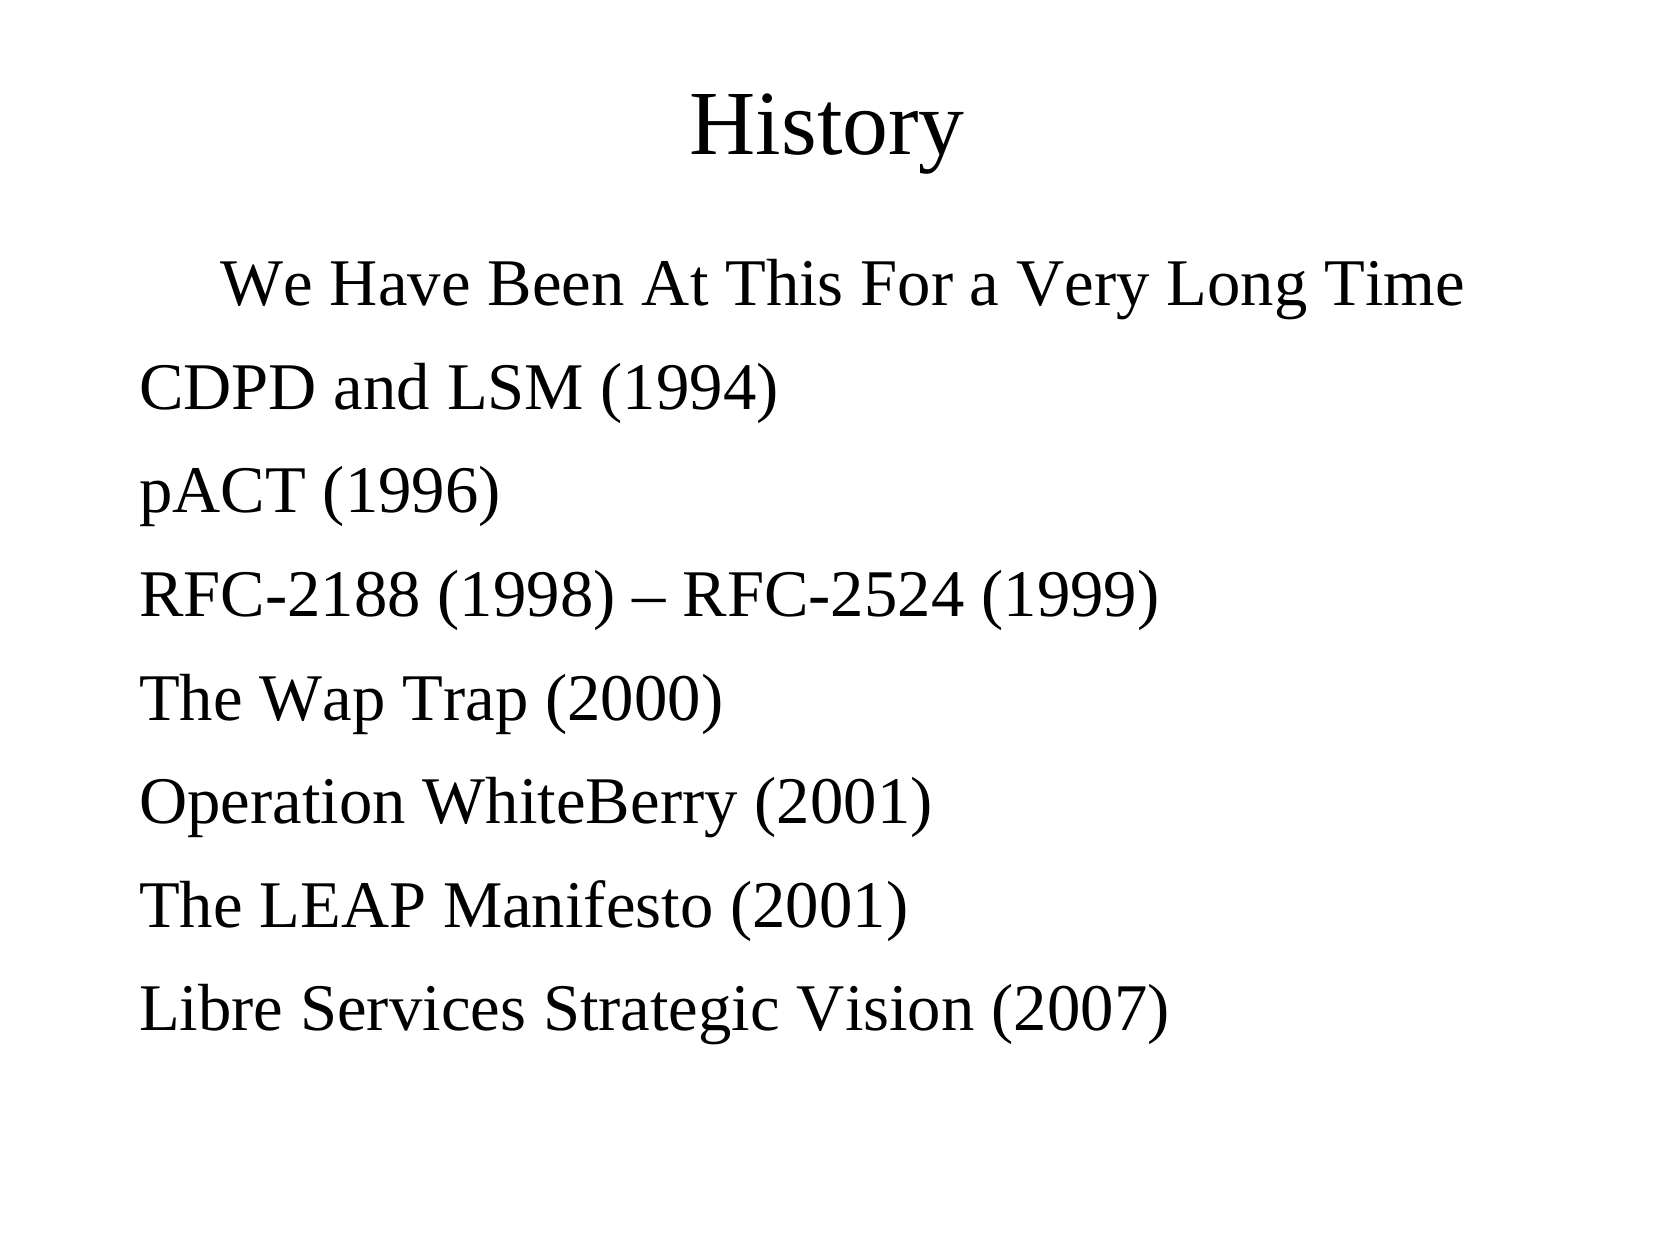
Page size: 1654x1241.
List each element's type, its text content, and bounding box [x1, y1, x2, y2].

list We Have Been At This For a Very Long Time CDPD and LSM (1994) pACT (1996) RFC-2188 (1998) – RFC-2524 (1999) The Wap Trap (2000) Operation WhiteBerry (2001) The LEAP Manifesto (2001) Libre Services Strategic Vision (2007) [121, 246, 1549, 1212]
title History [121, 20, 1534, 228]
